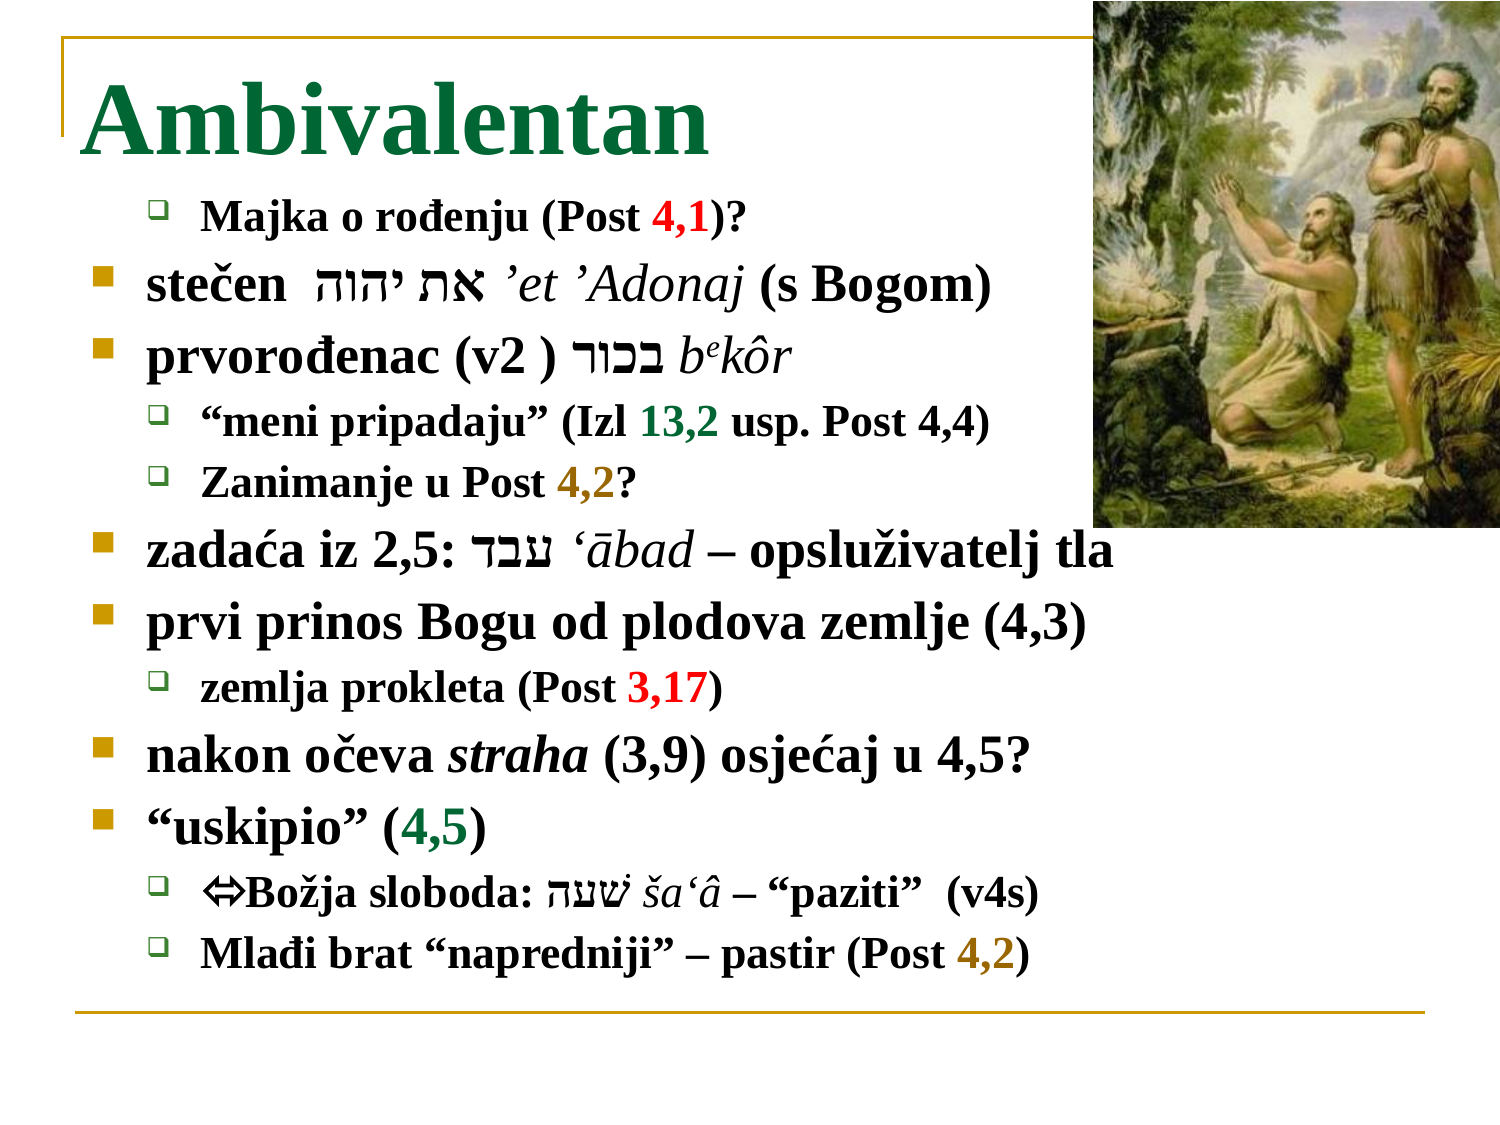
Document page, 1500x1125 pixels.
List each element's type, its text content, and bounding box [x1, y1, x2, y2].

list Majka o rođenju (Post 4,1)? stečen את יהוה ’et ’Adonaj (s Bogom) prvorođenac (v2 ) בכור bekôr “meni pripadaju” (Izl 13,2 usp. Post 4,4) Zanimanje u Post 4,2? zadaća iz 2,5: עבד ‘ābad – opsluživatelj tla prvi prinos Bogu od plodova zemlje (4,3) zemlja prokleta (Post 3,17) nakon očeva straha (3,9) osjećaj u 4,5? “uskipio” (4,5) Božja sloboda: שׁעה ša‘â – “paziti” (v4s) Mlađi brat “napredniji” – pastir (Post 4,2) [75, 184, 1426, 1006]
picture [1093, 1, 1500, 528]
title Ambivalentan [64, 42, 1093, 230]
